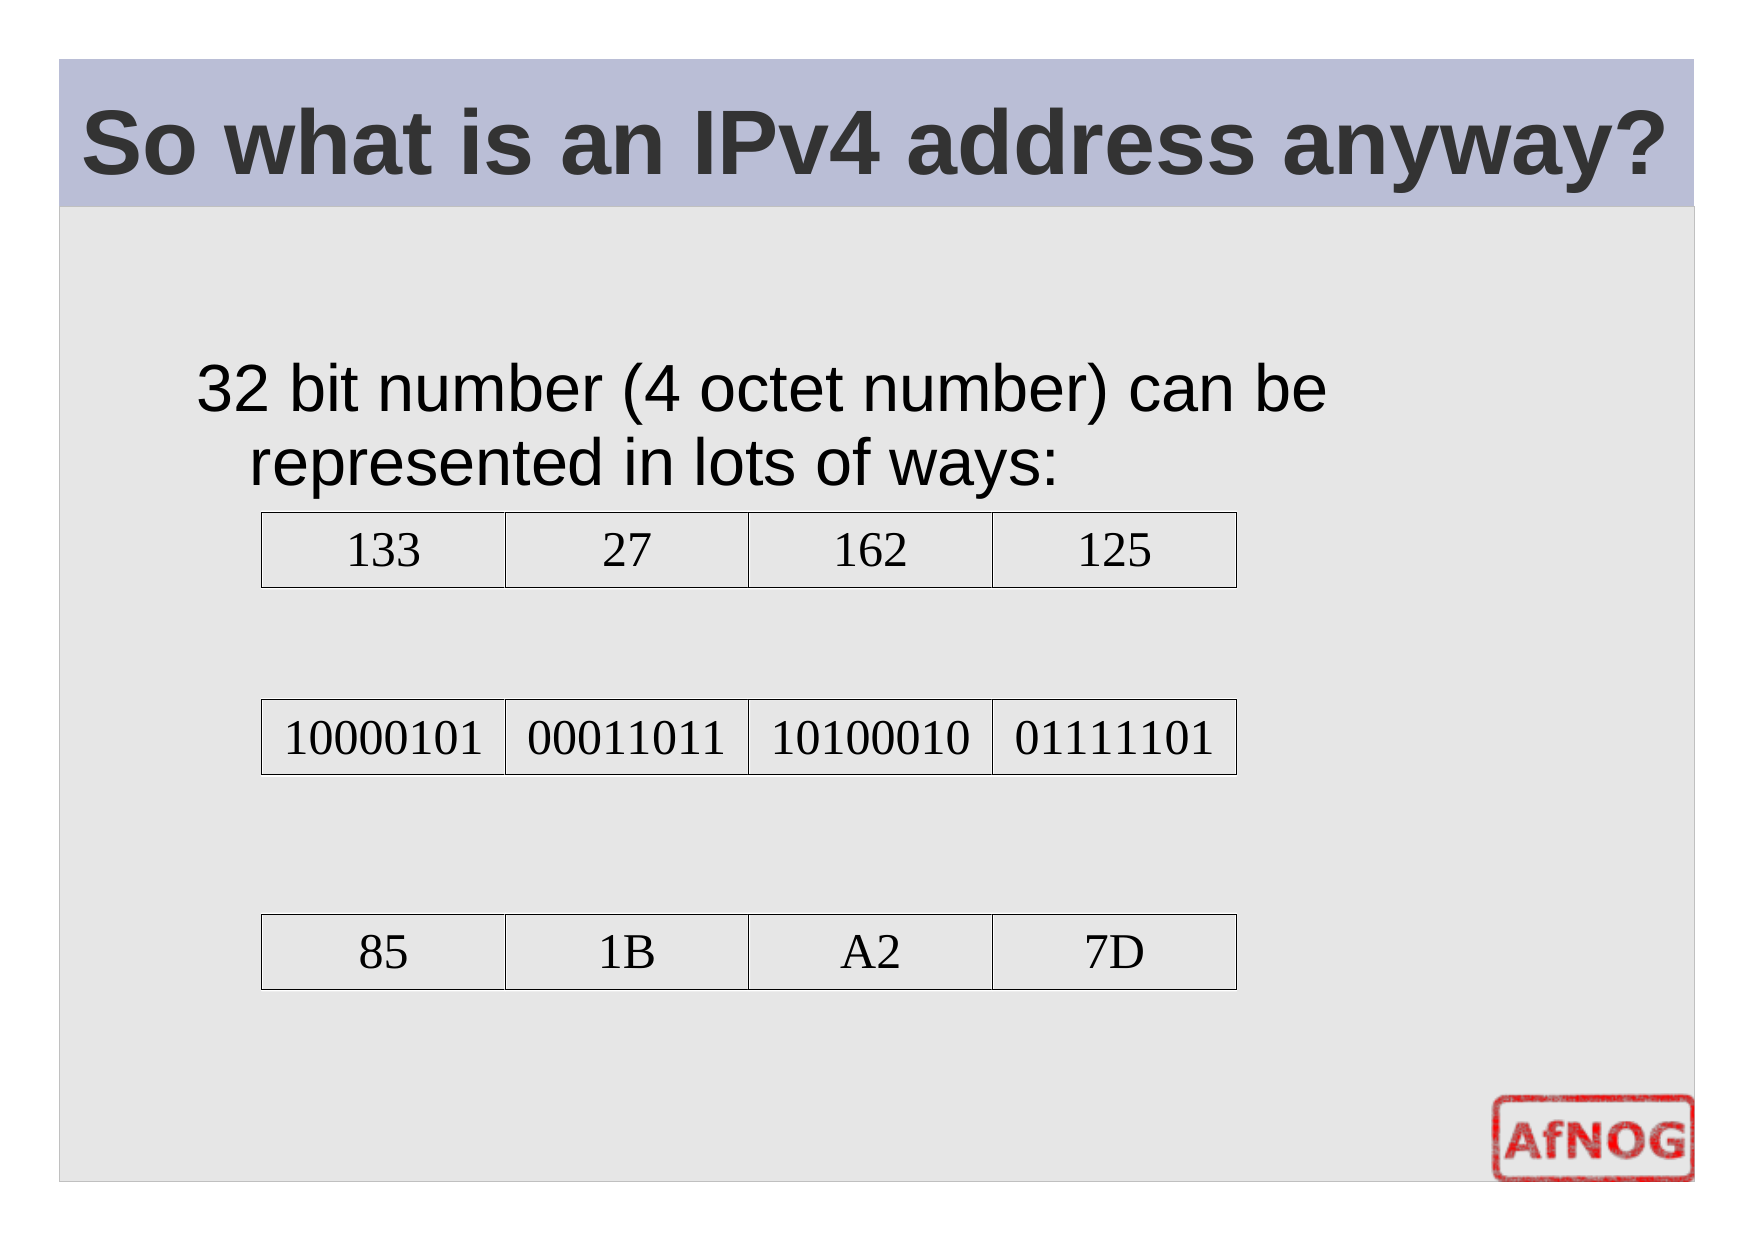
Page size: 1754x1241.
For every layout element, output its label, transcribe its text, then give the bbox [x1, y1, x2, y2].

text_box 125 [992, 512, 1237, 588]
text_box 1B [505, 914, 747, 990]
text_box 85 [261, 914, 504, 990]
text_box 10100010 [748, 699, 991, 775]
list 32 bit number (4 octet number) can be represented in lots of ways: [179, 350, 1603, 1084]
text_box 162 [748, 512, 991, 588]
text_box 27 [505, 512, 747, 588]
picture [1490, 1092, 1695, 1182]
text_box 00011011 [505, 699, 747, 775]
text_box 7D [992, 914, 1237, 990]
text_box A2 [748, 914, 991, 990]
text_box 10000101 [261, 699, 504, 775]
text_box 01111101 [992, 699, 1237, 775]
title So what is an IPv4 address anyway? [59, 48, 1695, 237]
text_box 133 [261, 512, 504, 588]
